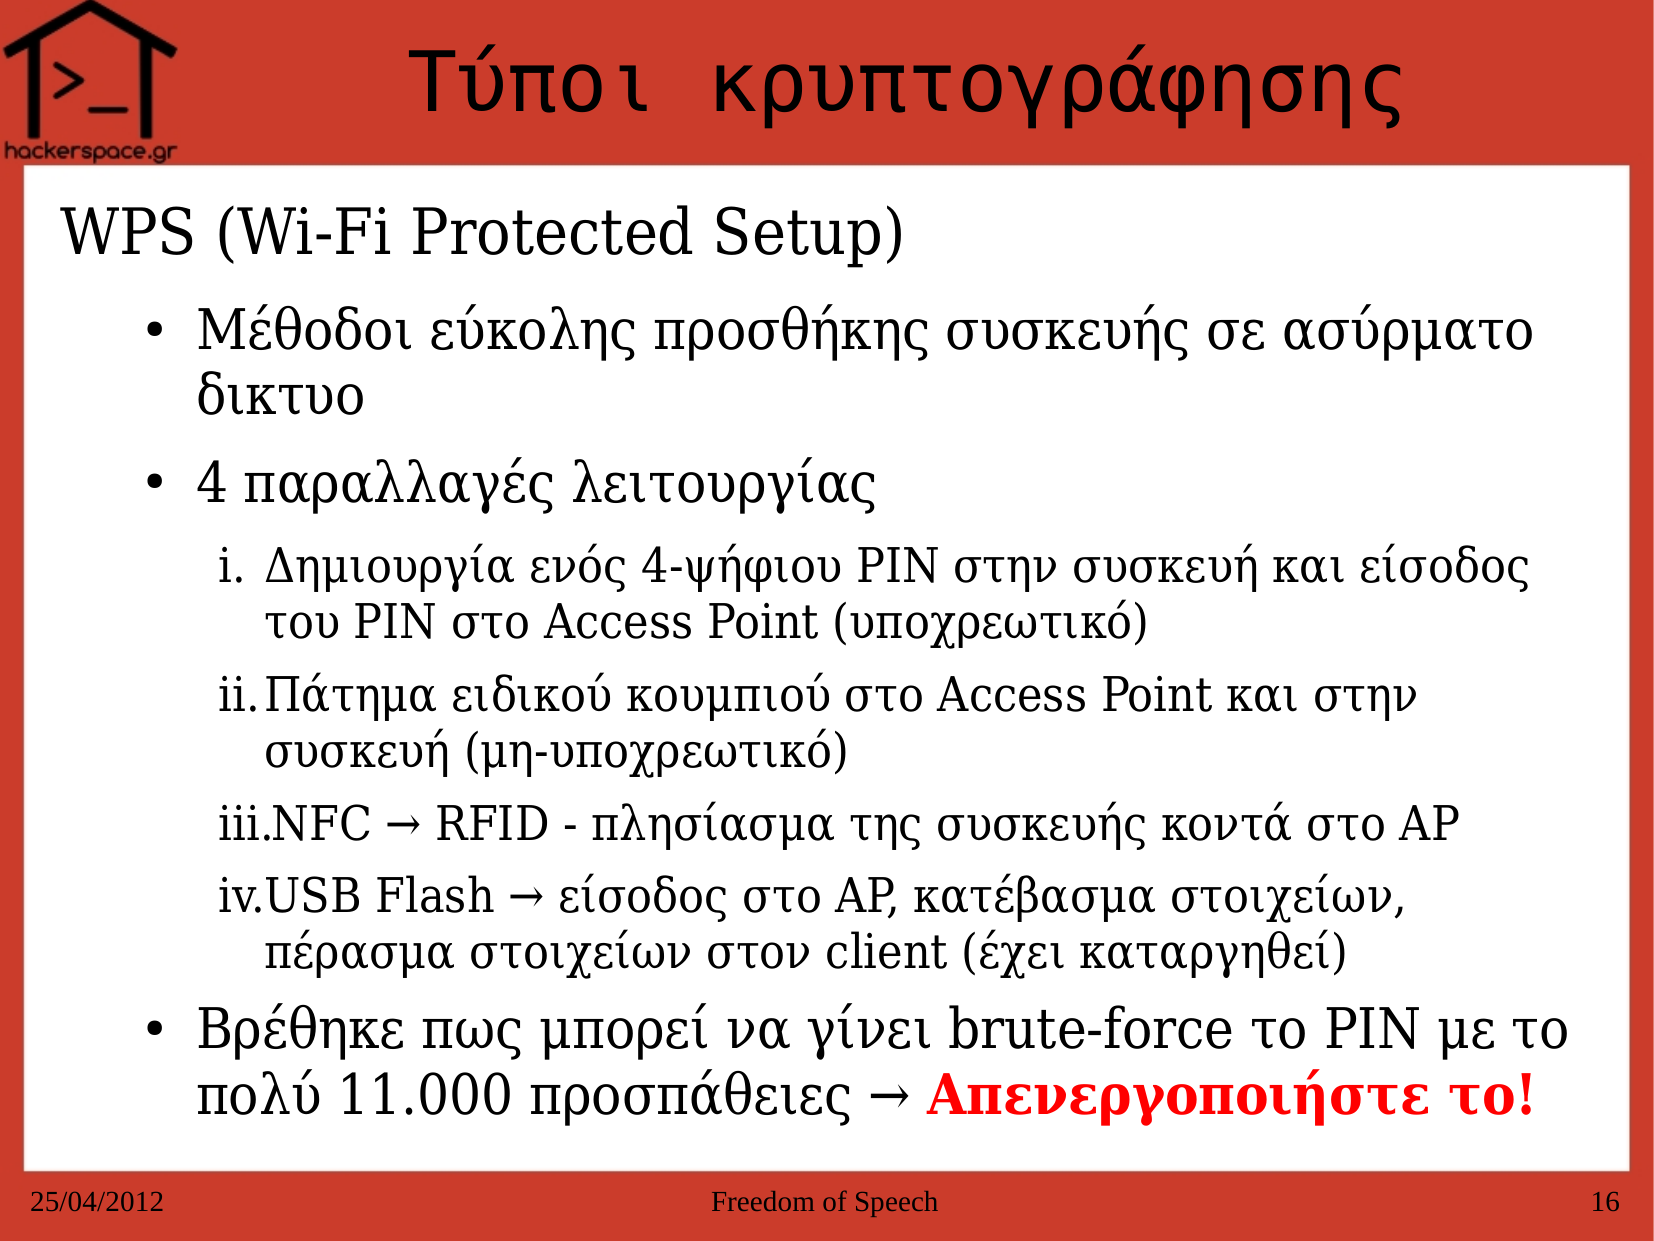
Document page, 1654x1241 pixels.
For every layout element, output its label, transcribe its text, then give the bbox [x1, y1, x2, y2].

picture [0, 0, 1654, 1241]
title Τύποι κρυπτογράφησης [195, 15, 1621, 151]
list WPS (Wi-Fi Protected Setup) Μέθοδοι εύκολης προσθήκης συσκευής σε ασύρματο δικτυο 4 παραλλαγές λειτουργίας Δημιουργία ενός 4-ψήφιου PIN στην συσκευή και είσοδος του PIN στο Access Point (υποχρεωτικό) Πάτημα ειδικού κουμπιού στο Access Point και στην συσκευή (μη-υποχρεωτικό) NFC → RFID - πλησίασμα της συσκευής κοντά στο AP USB Flash → είσοδος στο AP, κατέβασμα στοιχείων, πέρασμα στοιχείων στον client (έχει καταργηθεί) Βρέθηκε πως μπορεί να γίνει brute-force το PIN με το πολύ 11.000 προσπάθειες → Απενεργοποιήστε το! [60, 195, 1591, 1141]
